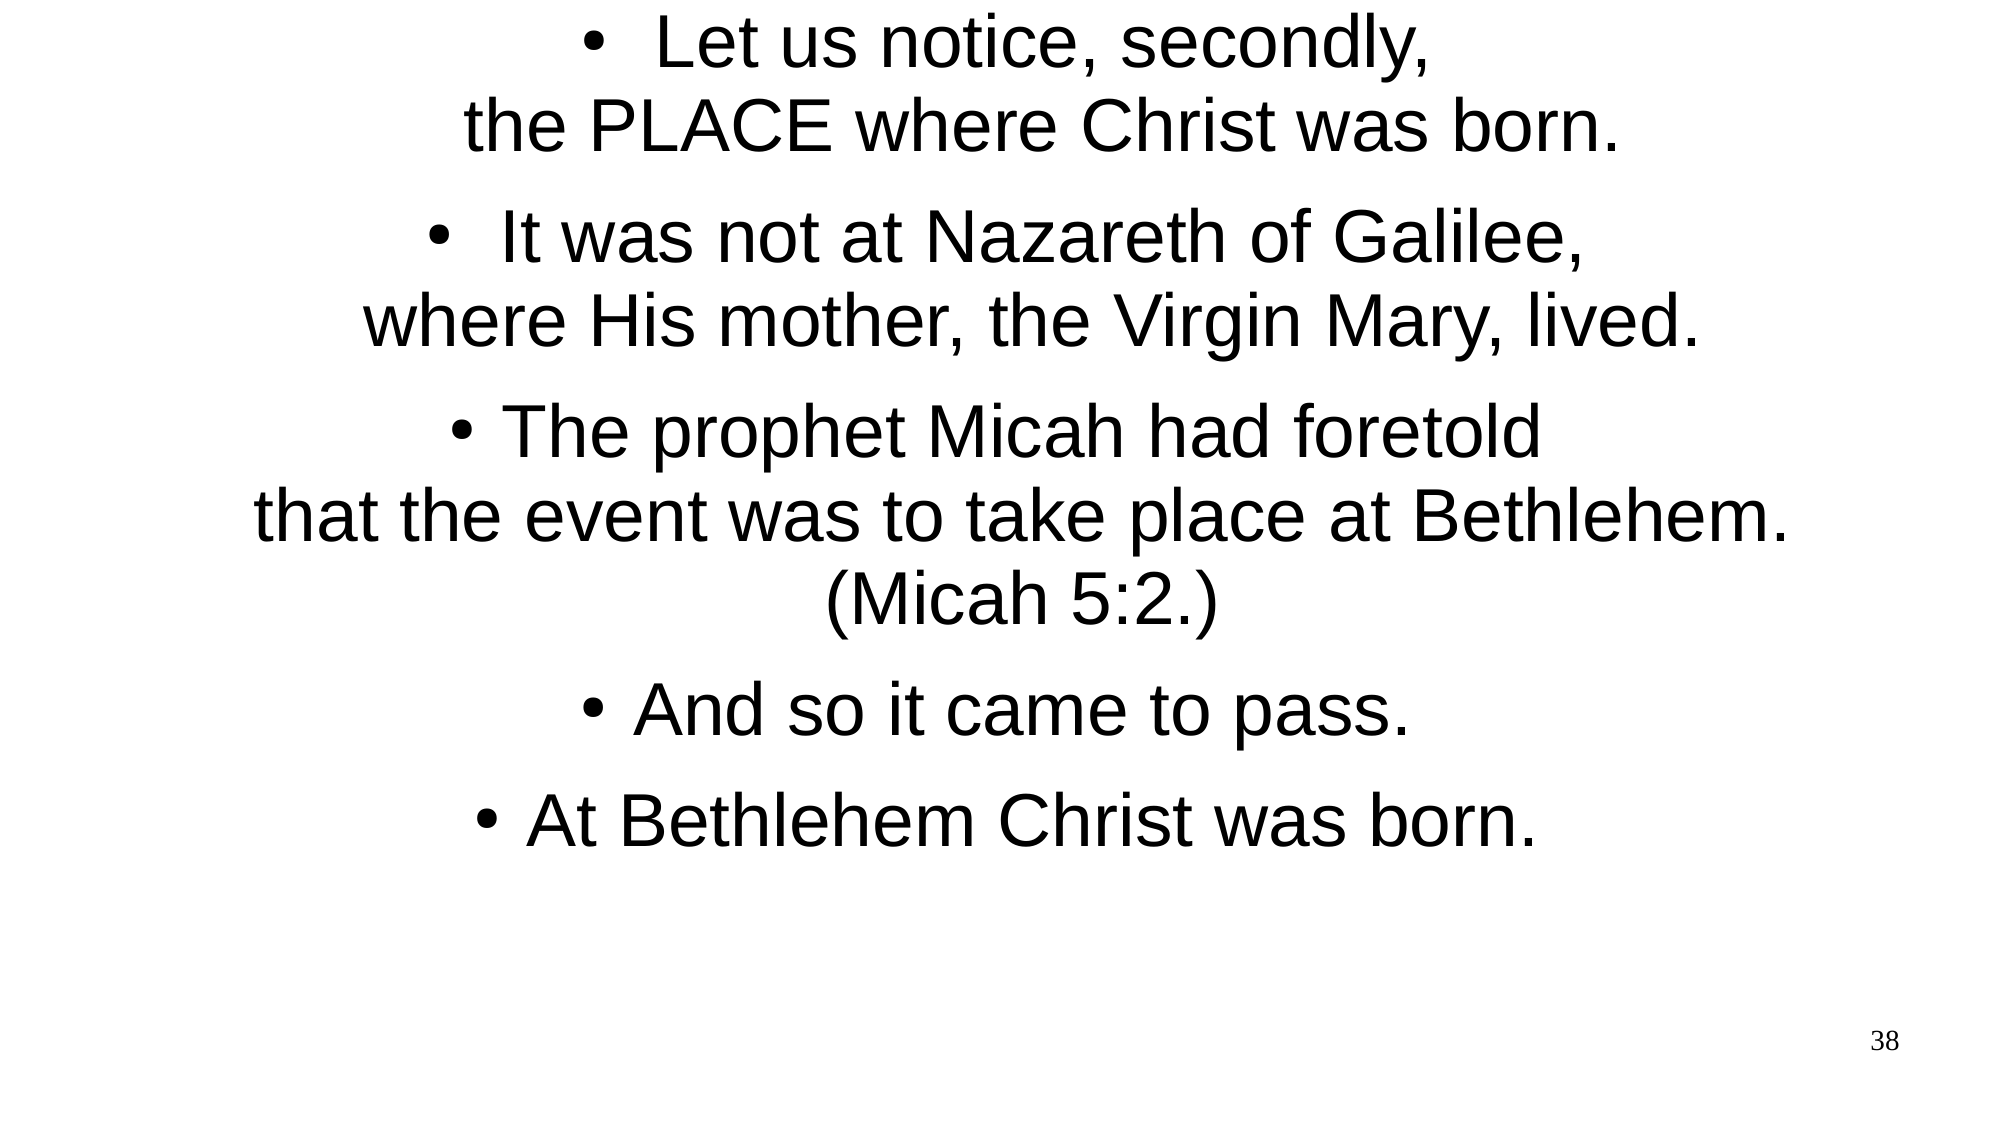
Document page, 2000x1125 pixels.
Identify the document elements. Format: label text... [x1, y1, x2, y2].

list Let us notice, secondly, the PLACE where Christ was born. It was not at Nazareth of Galilee, where His mother, the Virgin Mary, lived. The prophet Micah had foretold that the event was to take place at Bethlehem. (Micah 5:2.) And so it came to pass. At Bethlehem Christ was born. [0, 0, 1996, 1123]
